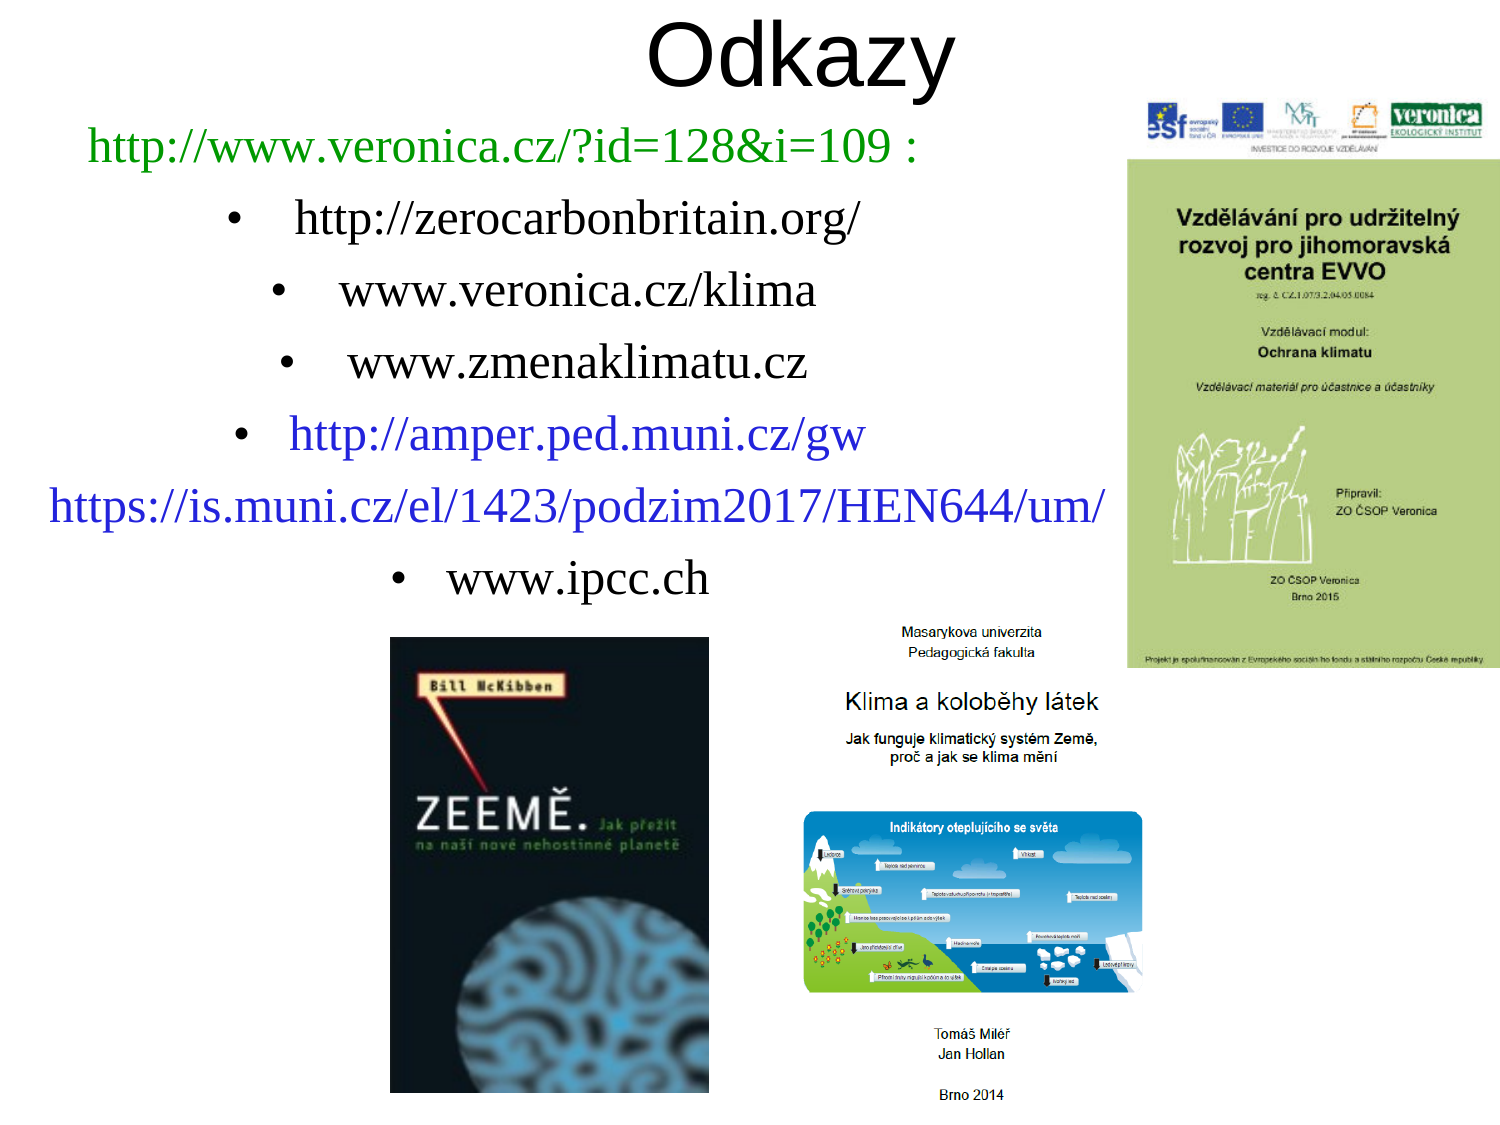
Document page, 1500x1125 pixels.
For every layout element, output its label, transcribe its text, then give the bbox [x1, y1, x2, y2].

title Odkazy [126, 0, 1477, 118]
picture [797, 88, 1500, 1108]
list http://www.veronica.cz/?id=128&i=109 : http://zerocarbonbritain.org/ www.veronica.cz/klima www.zmenaklimatu.cz http://amper.ped.muni.cz/gw https://is.muni.cz/el/1423/podzim2017/HEN644/um/ www.ipcc.ch [0, 118, 1127, 686]
picture [390, 637, 709, 1093]
